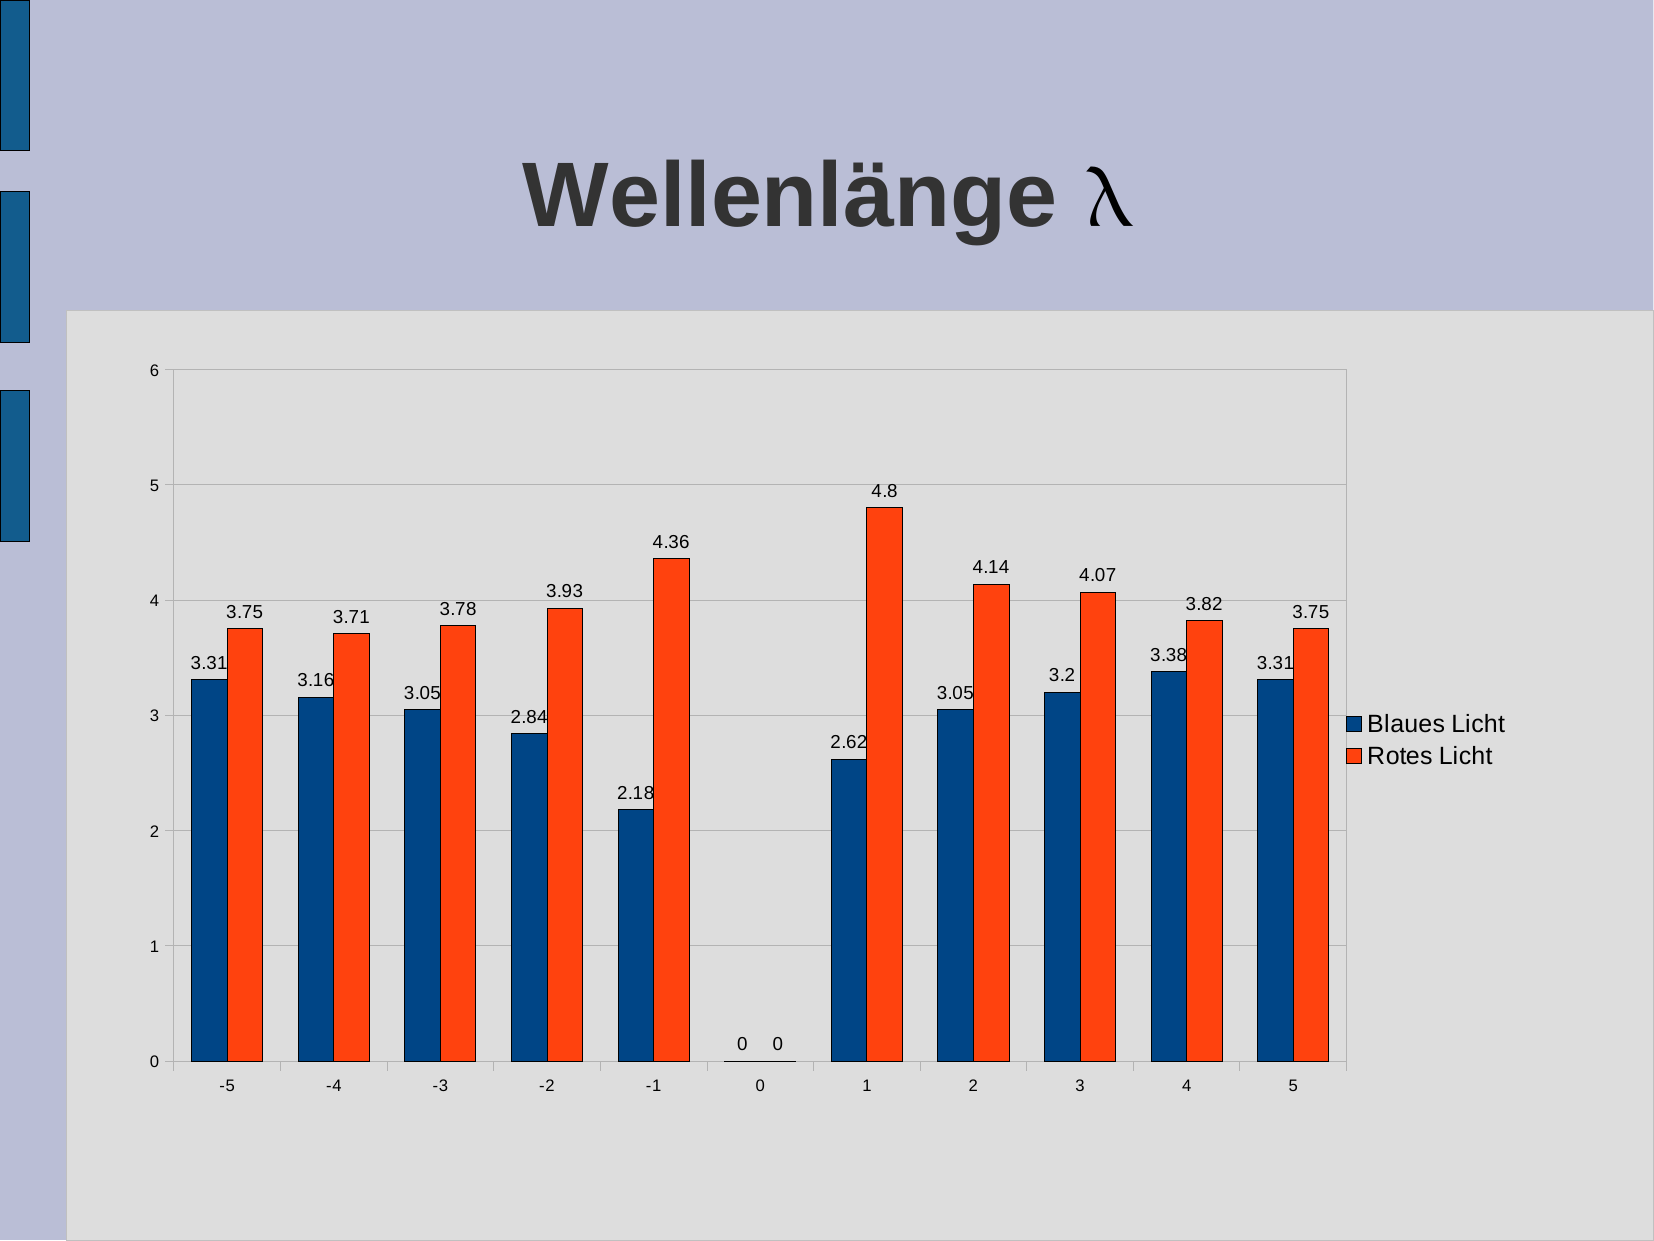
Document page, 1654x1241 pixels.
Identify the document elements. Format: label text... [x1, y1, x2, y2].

title Wellenlänge  [121, 91, 1534, 299]
chart [121, 344, 1534, 1127]
